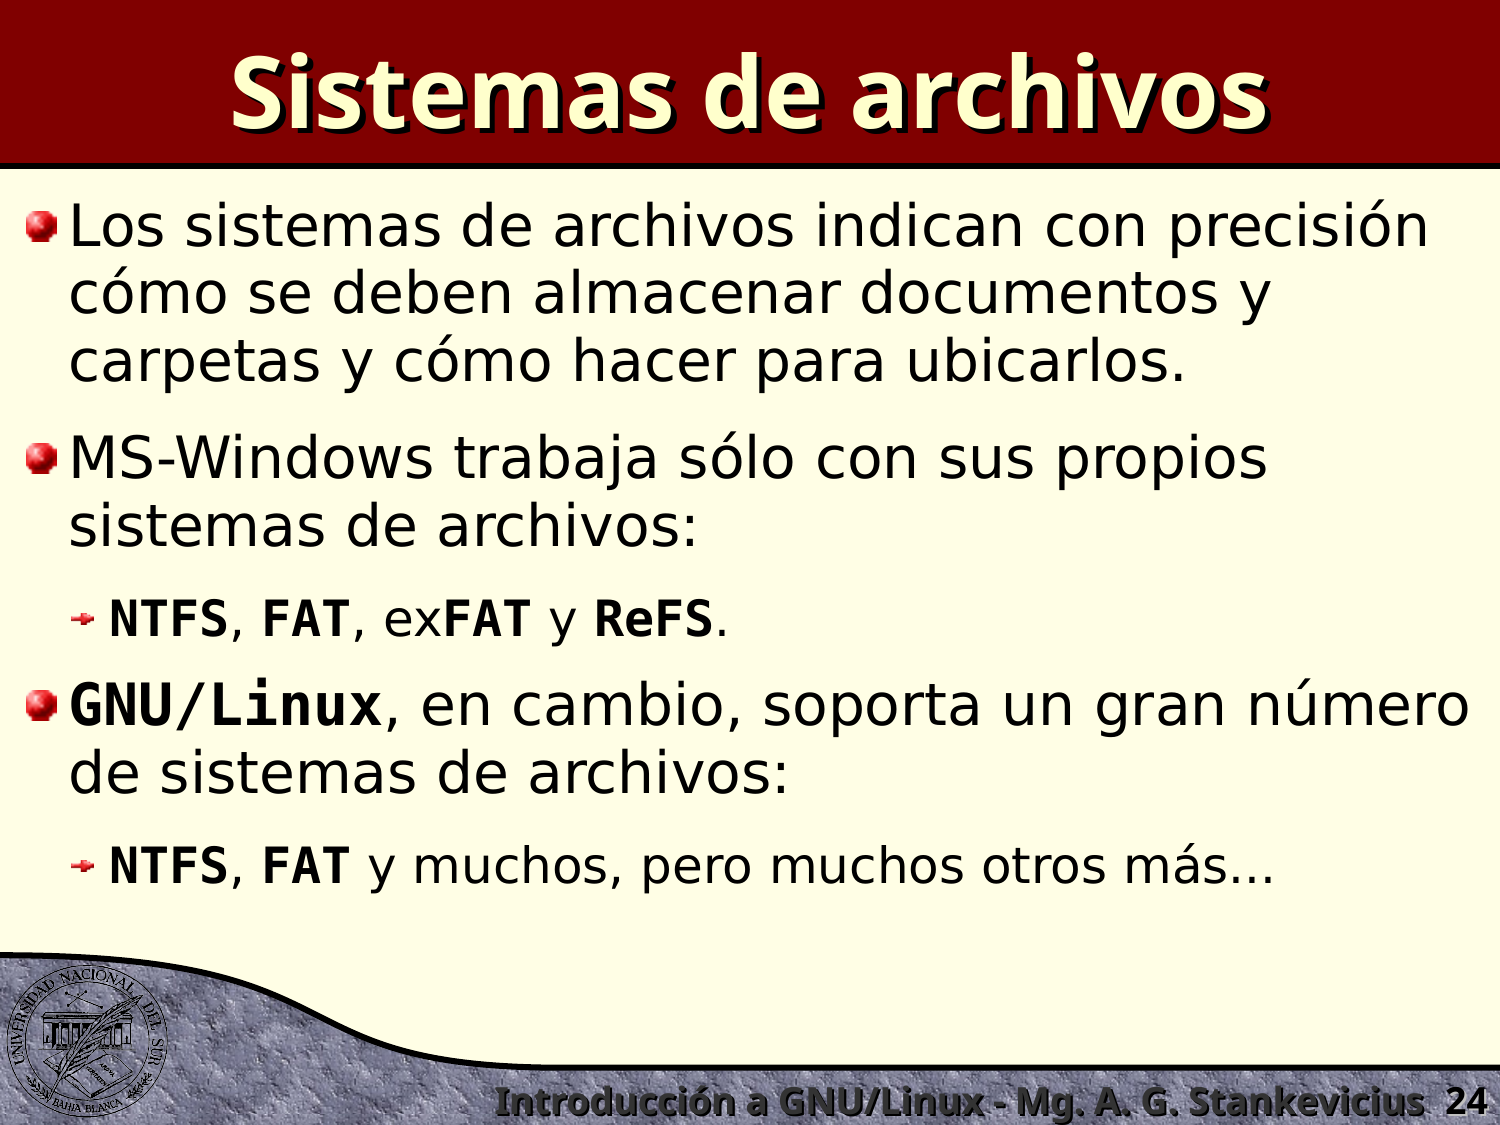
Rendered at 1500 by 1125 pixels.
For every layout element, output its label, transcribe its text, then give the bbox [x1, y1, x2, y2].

title Sistemas de archivos [15, 12, 1485, 153]
picture [0, 956, 1500, 1125]
picture [1059, 1100, 1065, 1110]
list Los sistemas de archivos indican con precisión cómo se deben almacenar documentos y carpetas y cómo hacer para ubicarlos. MS-Windows trabaja sólo con sus propios sistemas de archivos: NTFS, FAT, exFAT y ReFS. GNU/Linux, en cambio, soporta un gran número de sistemas de archivos: NTFS, FAT y muchos, pero muchos otros más... [11, 192, 1486, 935]
